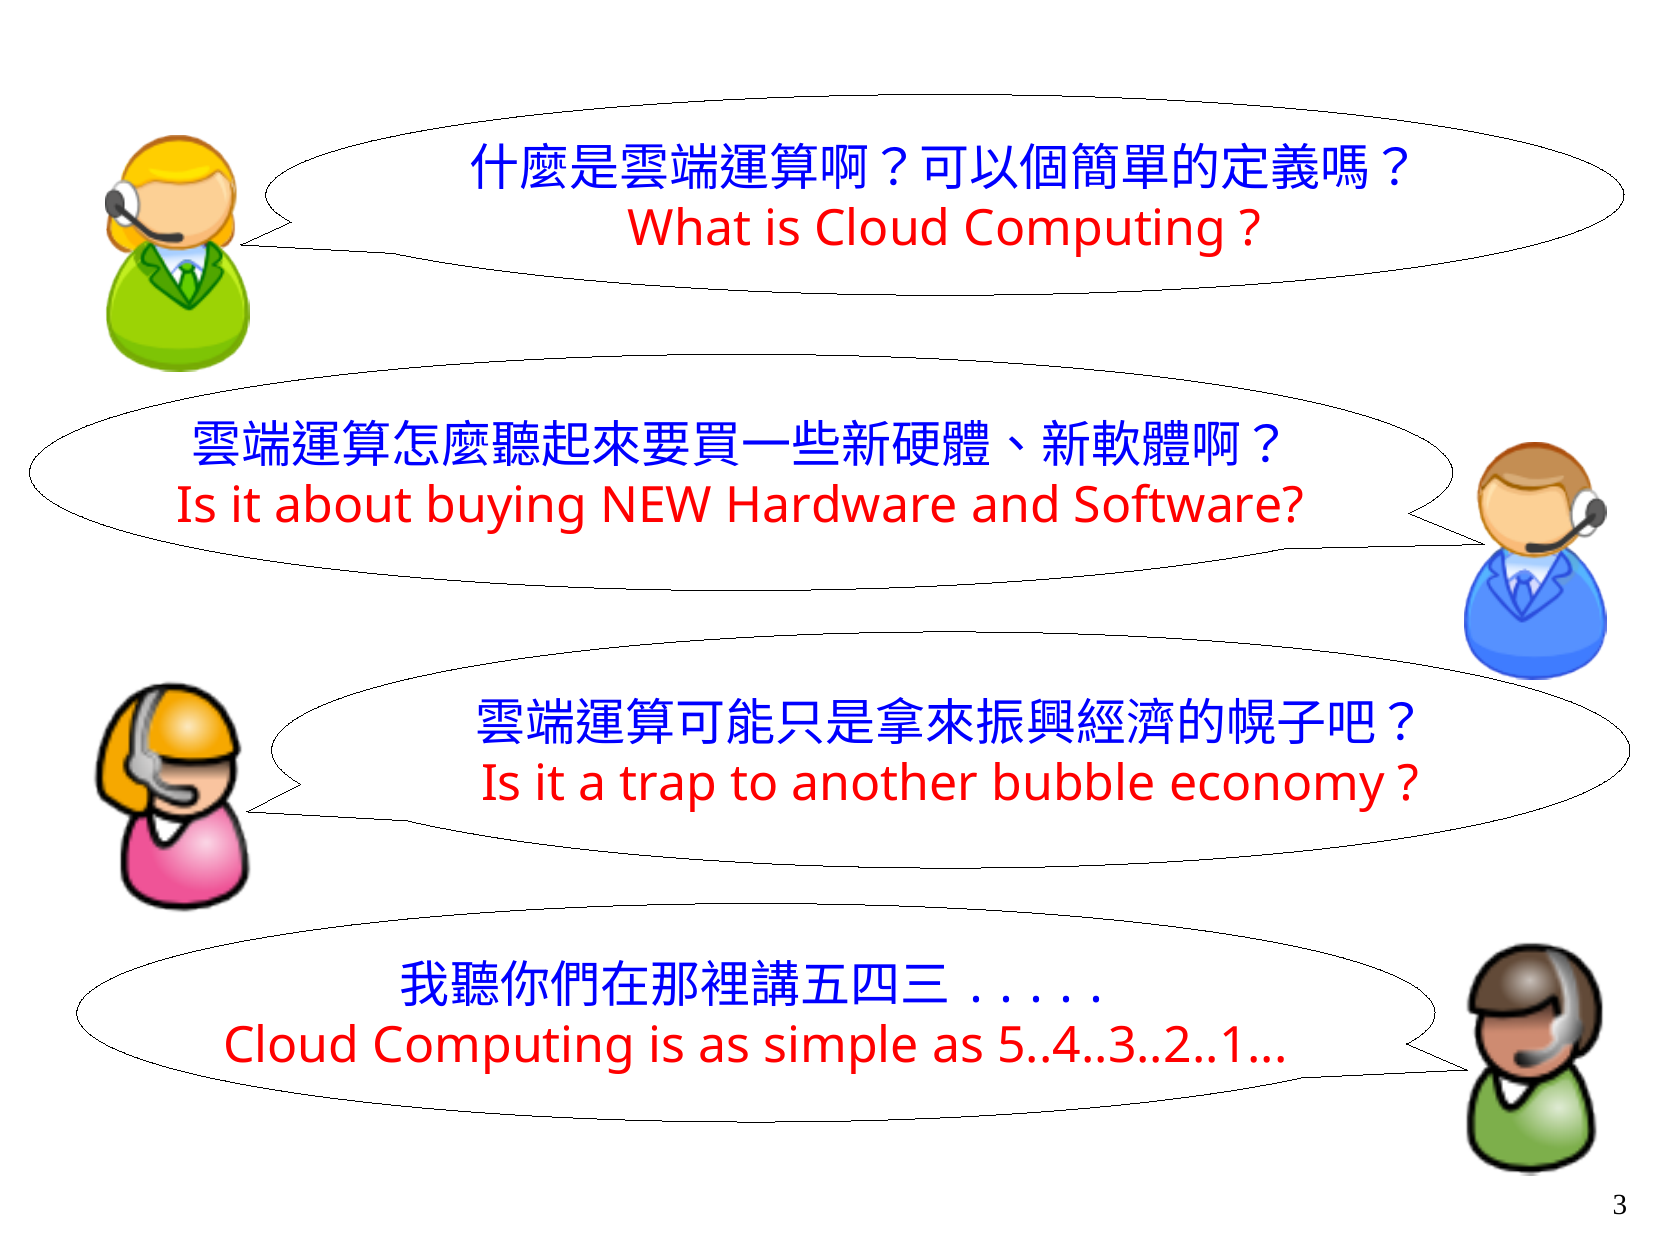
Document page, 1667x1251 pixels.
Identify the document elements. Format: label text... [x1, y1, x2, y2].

picture [59, 679, 296, 916]
text_box 我聽你們在那裡講五四三..... Cloud Computing is as simple as 5..4..3..2..1... [76, 903, 1468, 1123]
text_box 什麼是雲端運算啊？可以個簡單的定義嗎？ What is Cloud Computing ? [240, 94, 1625, 296]
text_box 雲端運算怎麼聽起來要買一些新硬體、新軟體啊？ Is it about buying NEW Hardware and Software? [29, 354, 1485, 591]
picture [1464, 442, 1607, 680]
text_box 雲端運算可能只是拿來振興經濟的幌子吧？ Is it a trap to another bubble economy ? [246, 631, 1630, 869]
picture [105, 135, 250, 373]
picture [1417, 938, 1654, 1176]
